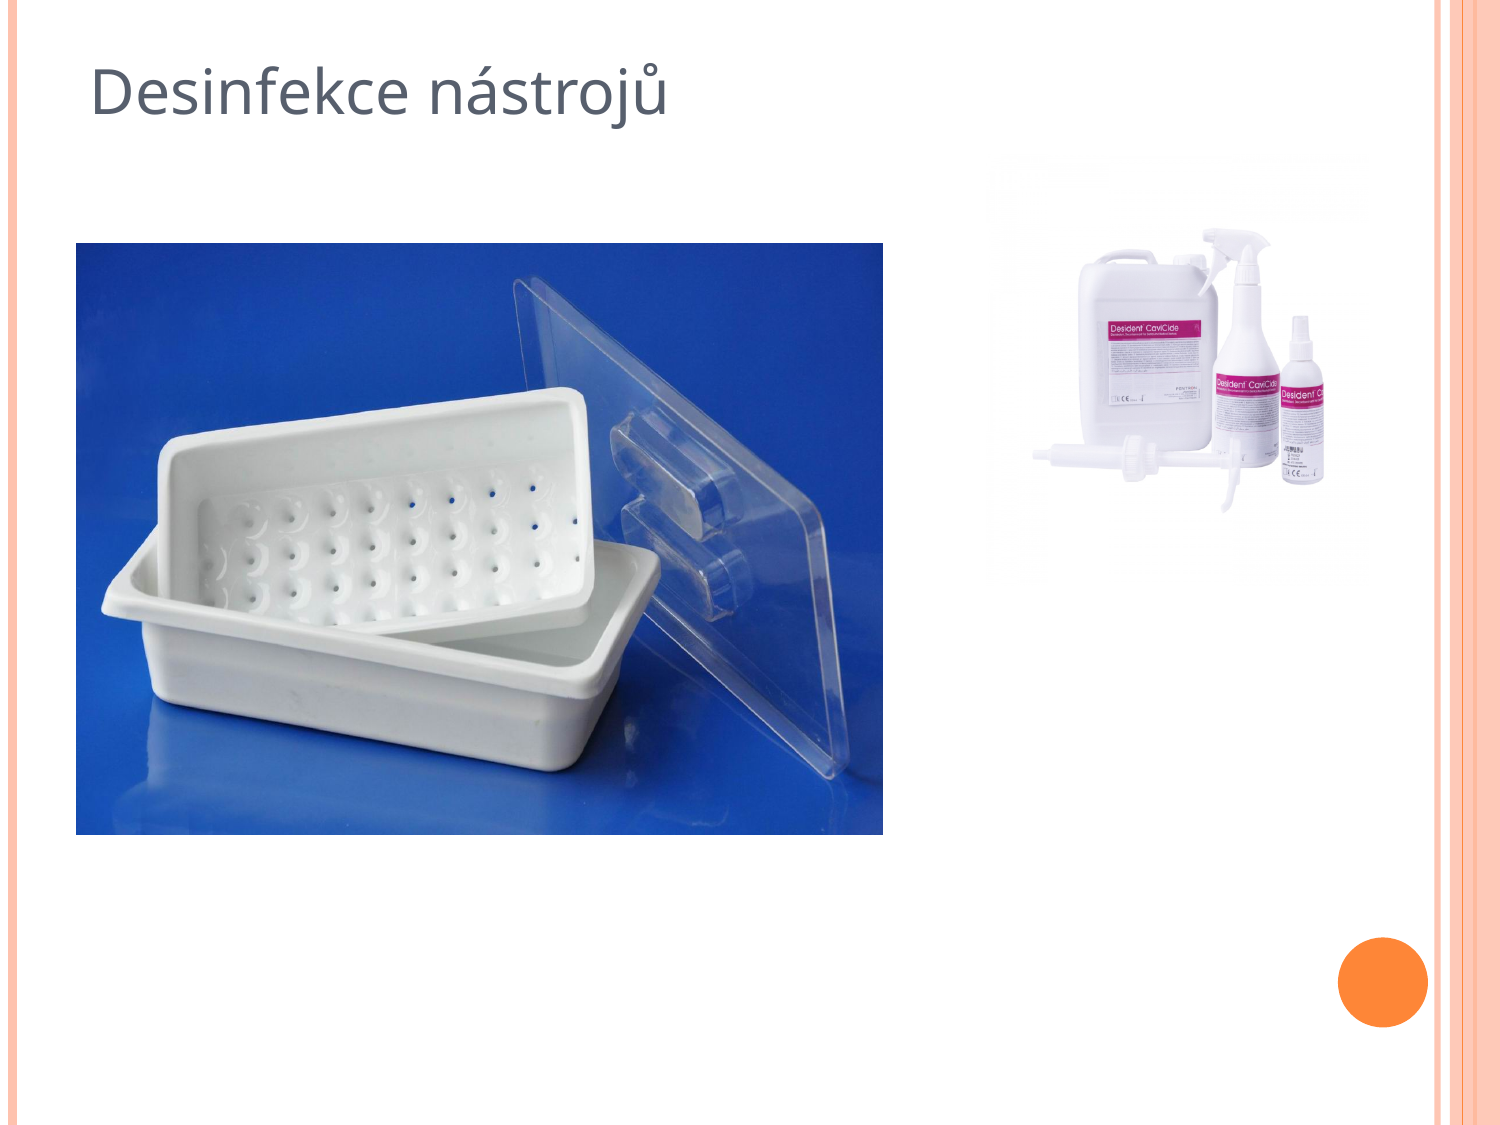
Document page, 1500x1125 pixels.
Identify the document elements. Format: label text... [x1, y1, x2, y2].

picture [76, 243, 883, 835]
picture [986, 154, 1369, 586]
title Desinfekce nástrojů [75, 45, 1300, 233]
